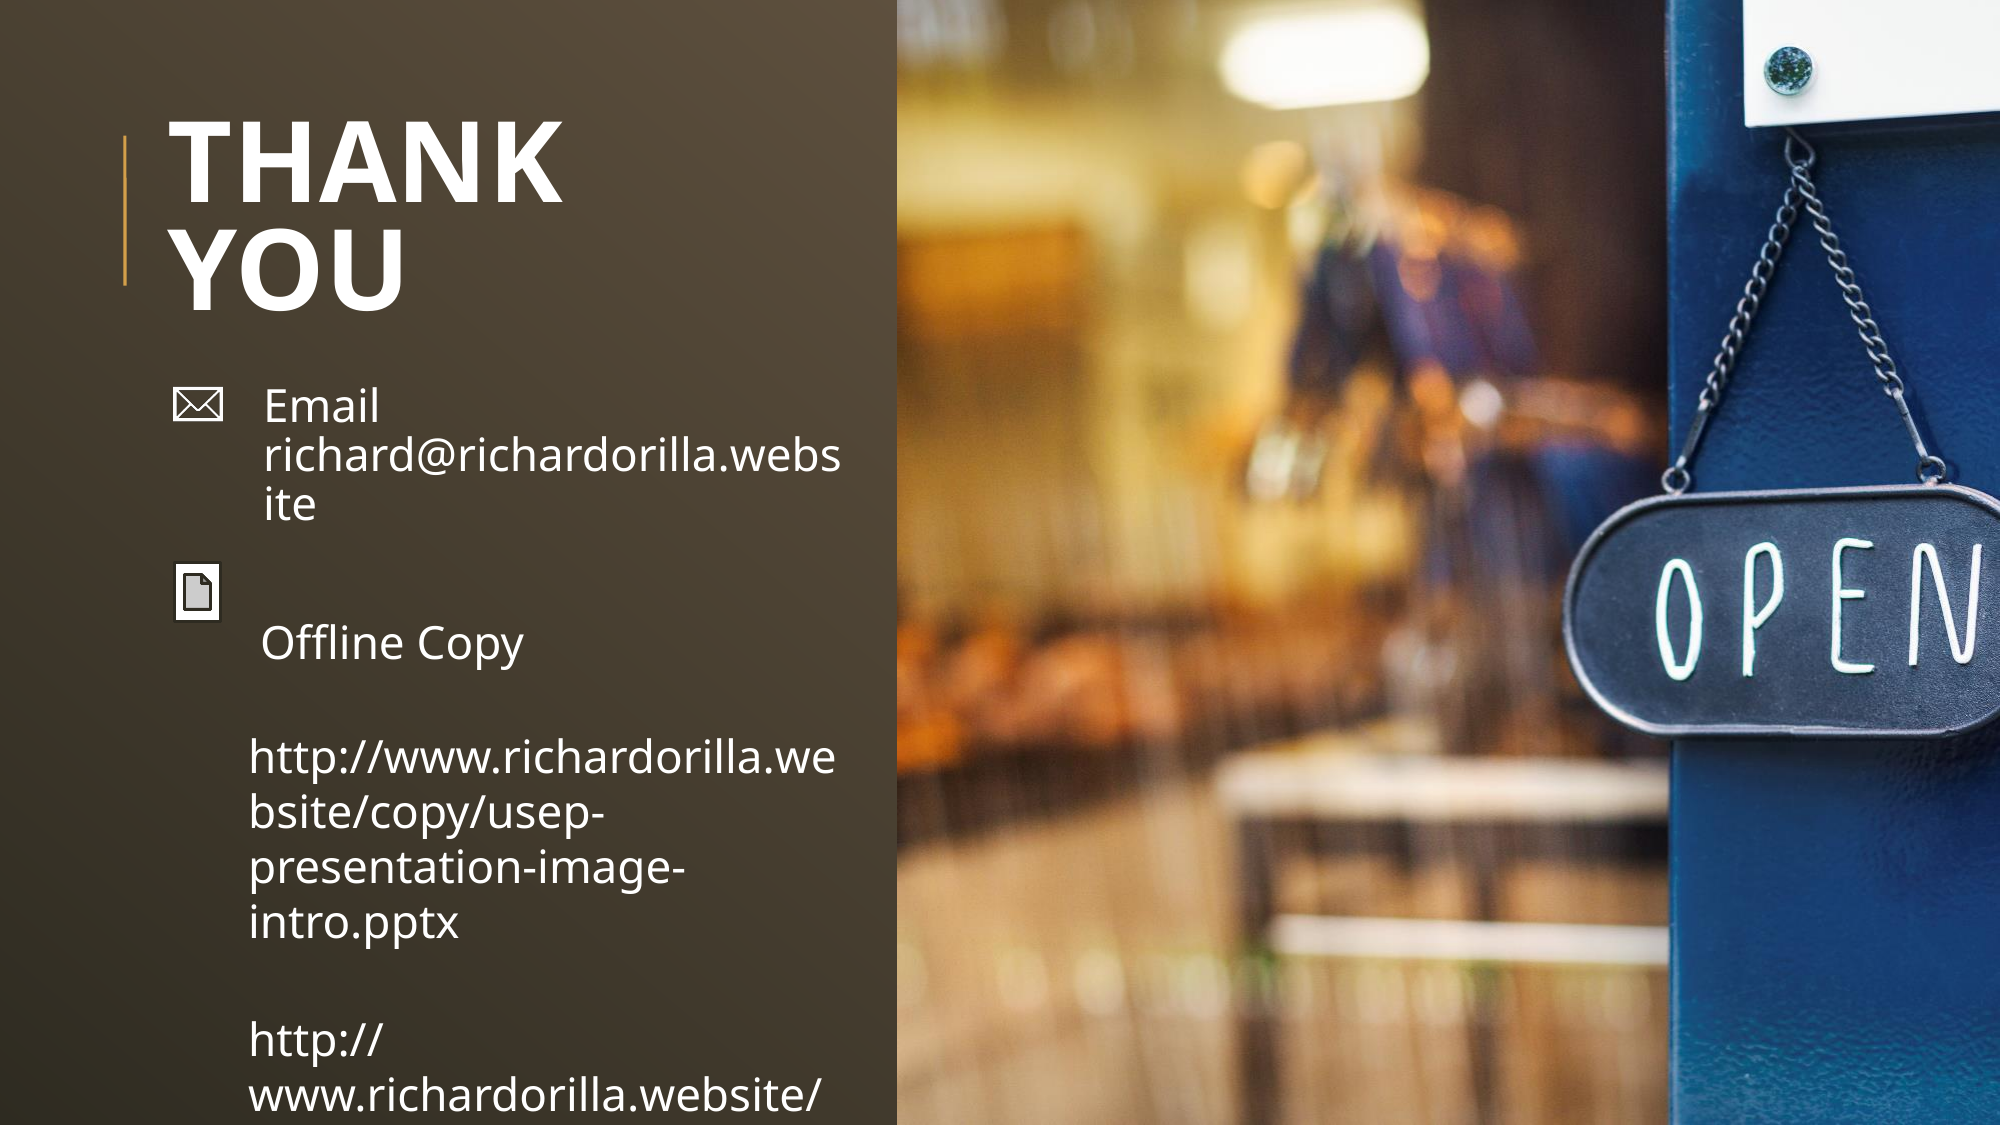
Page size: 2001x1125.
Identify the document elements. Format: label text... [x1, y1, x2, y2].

picture [168, 374, 228, 434]
text_box [0, 0, 897, 1125]
list Email richard@richardorilla.website Offline Copy http://www.richardorilla.website/copy/usep-presentation-image-intro.pptx http://www.richardorilla.website/copy/usep-presentation-image-intro.odp [240, 375, 861, 1020]
picture [897, 0, 2000, 1125]
title THANK YOU [168, 96, 788, 342]
